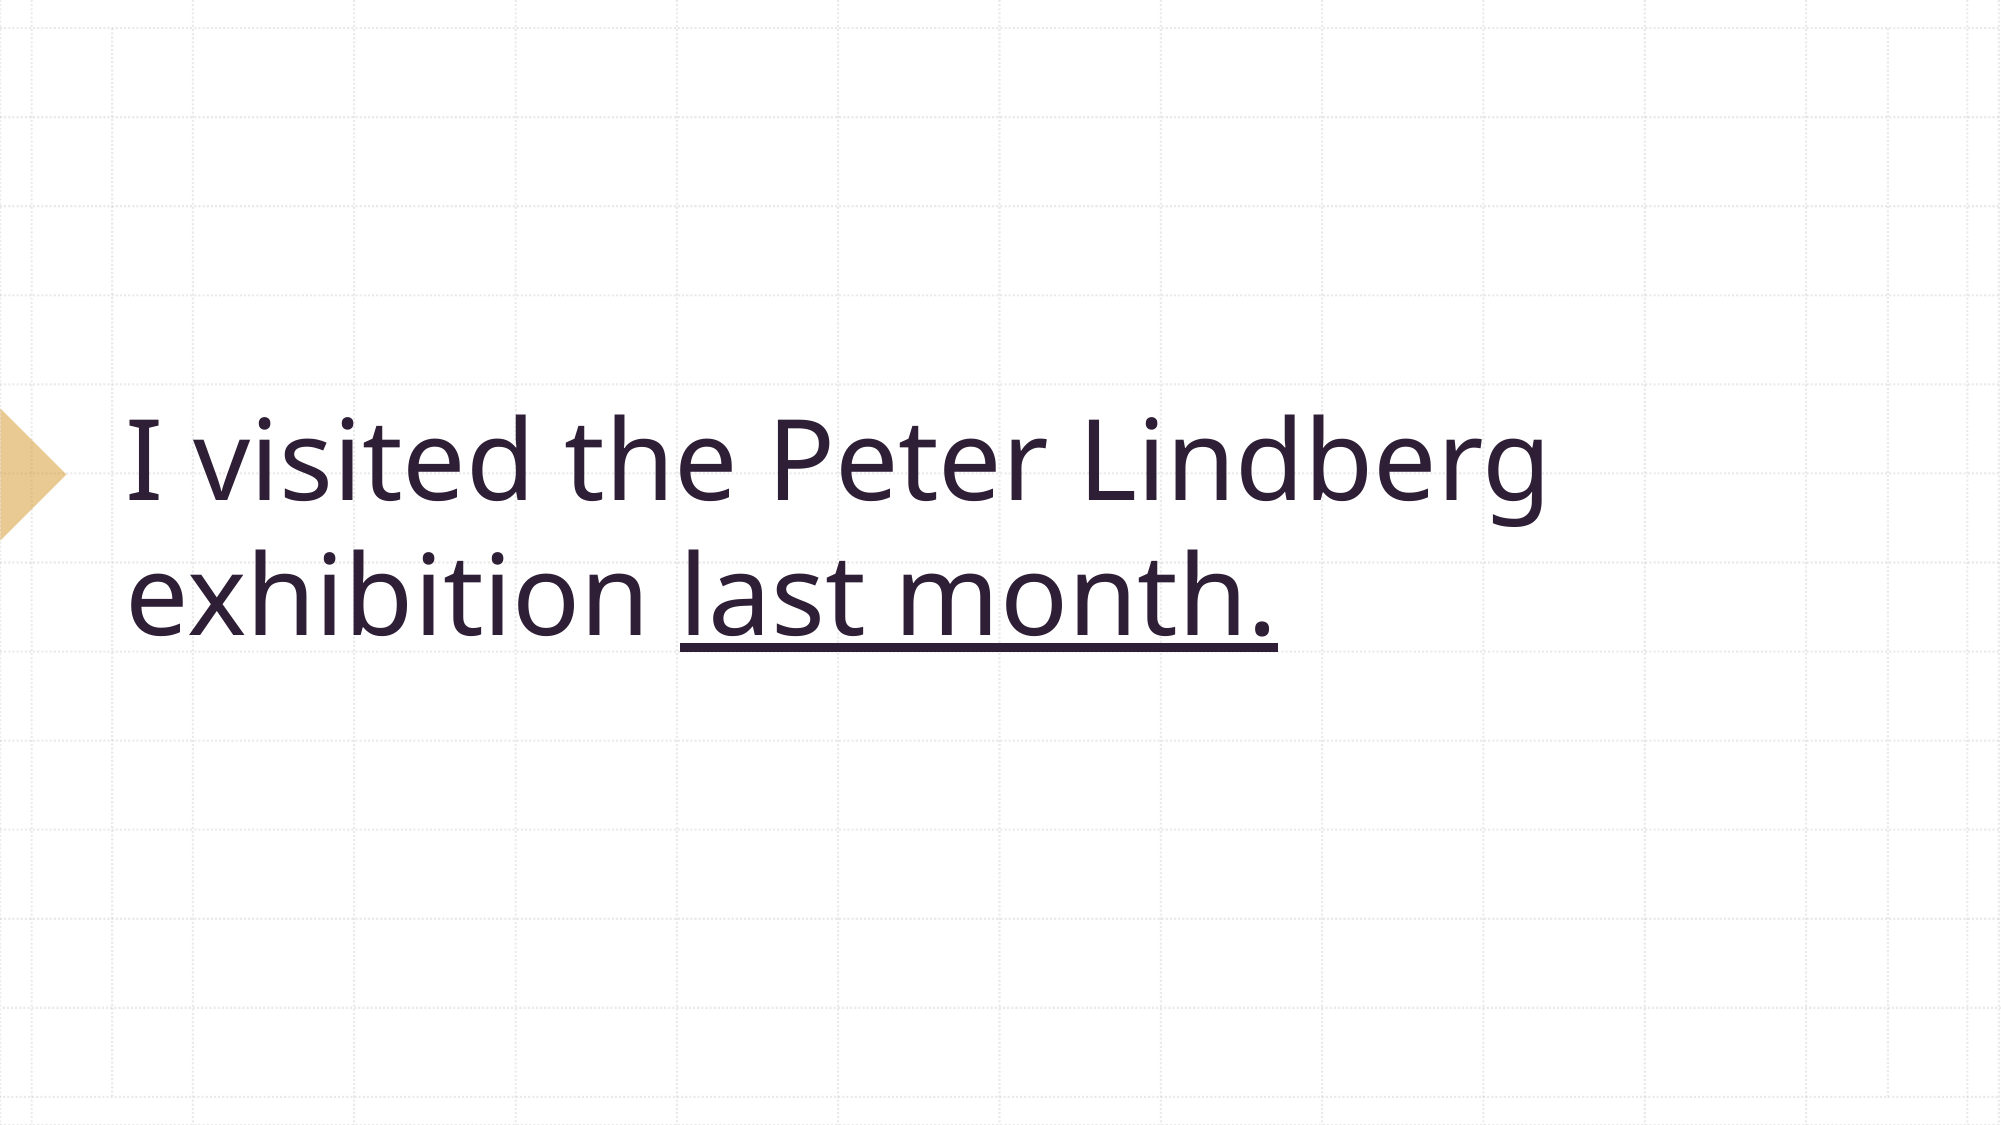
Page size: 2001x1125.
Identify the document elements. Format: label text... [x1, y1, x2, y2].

title I visited the Peter Lindberg exhibition last month. [110, 342, 1949, 666]
